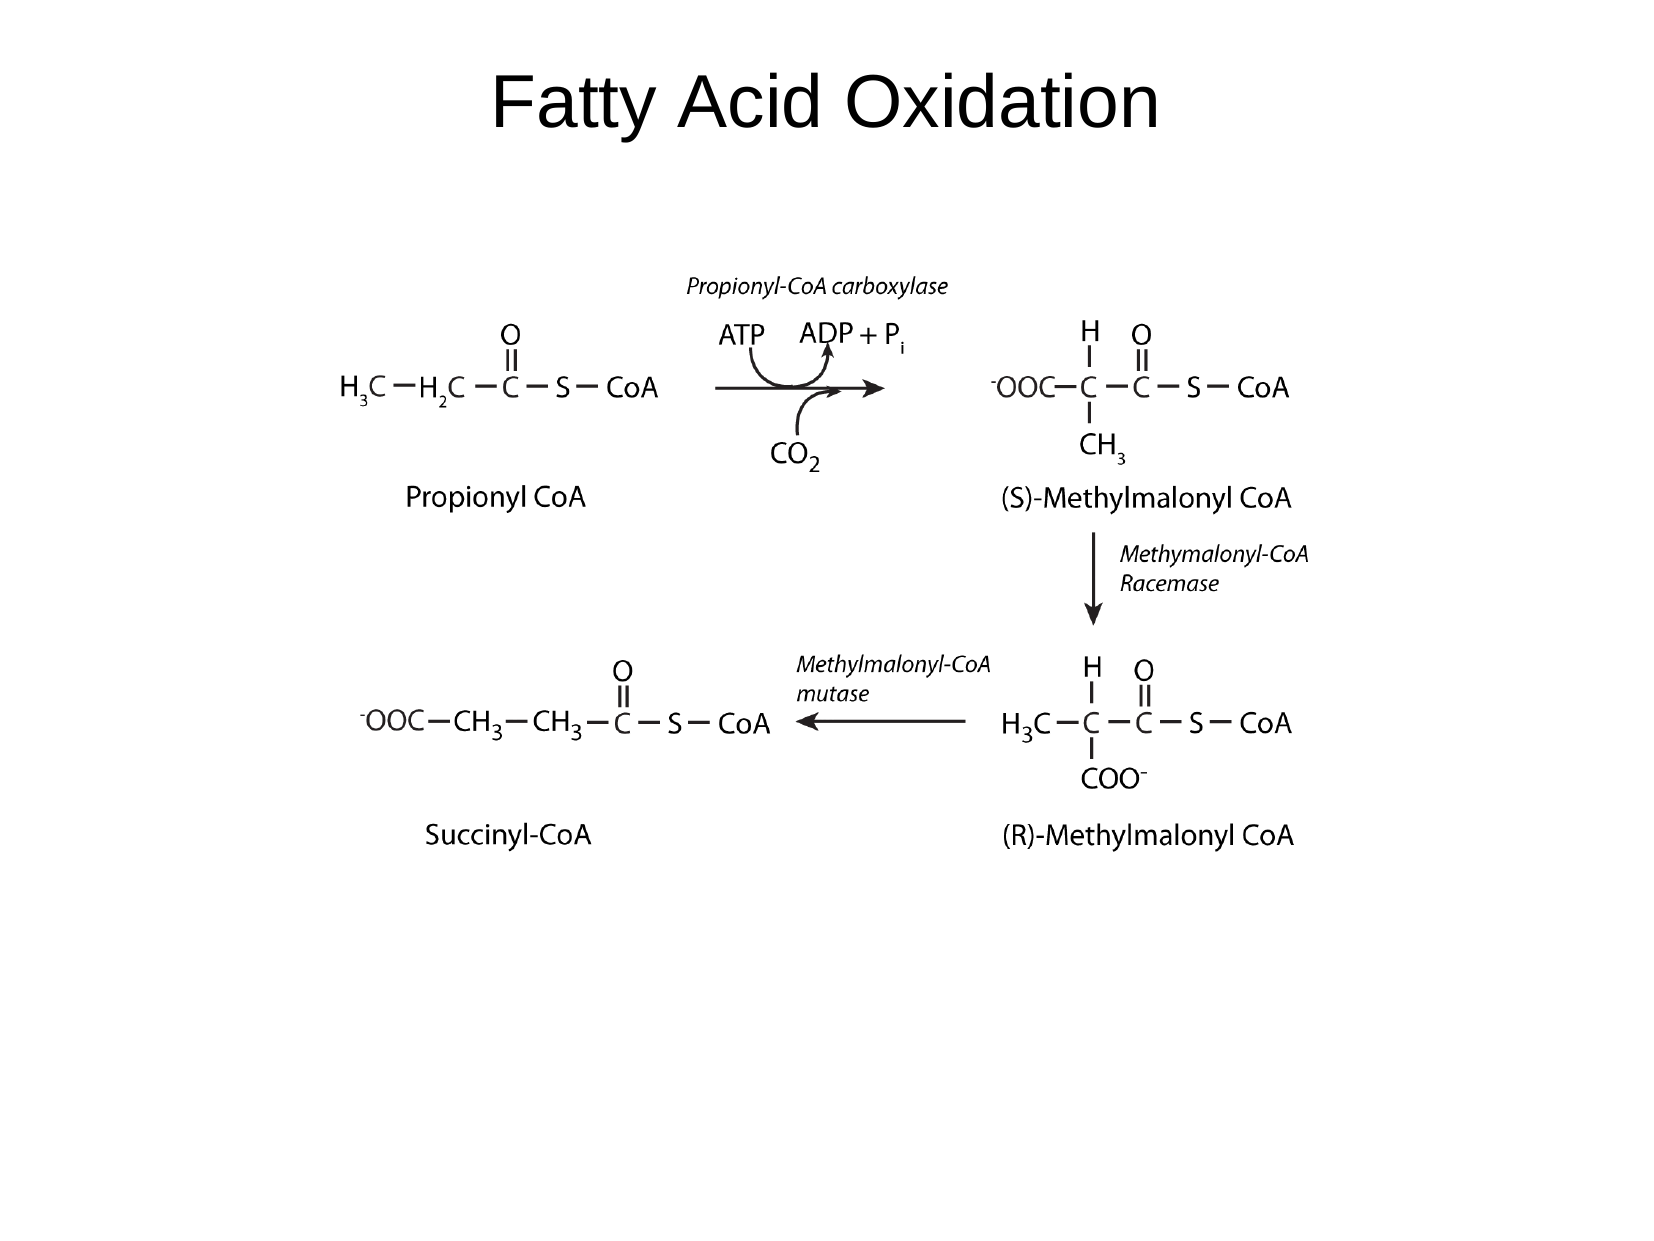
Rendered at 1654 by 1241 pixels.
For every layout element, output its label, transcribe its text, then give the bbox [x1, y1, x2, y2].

picture [339, 273, 1309, 852]
title Fatty Acid Oxidation [82, 49, 1571, 150]
